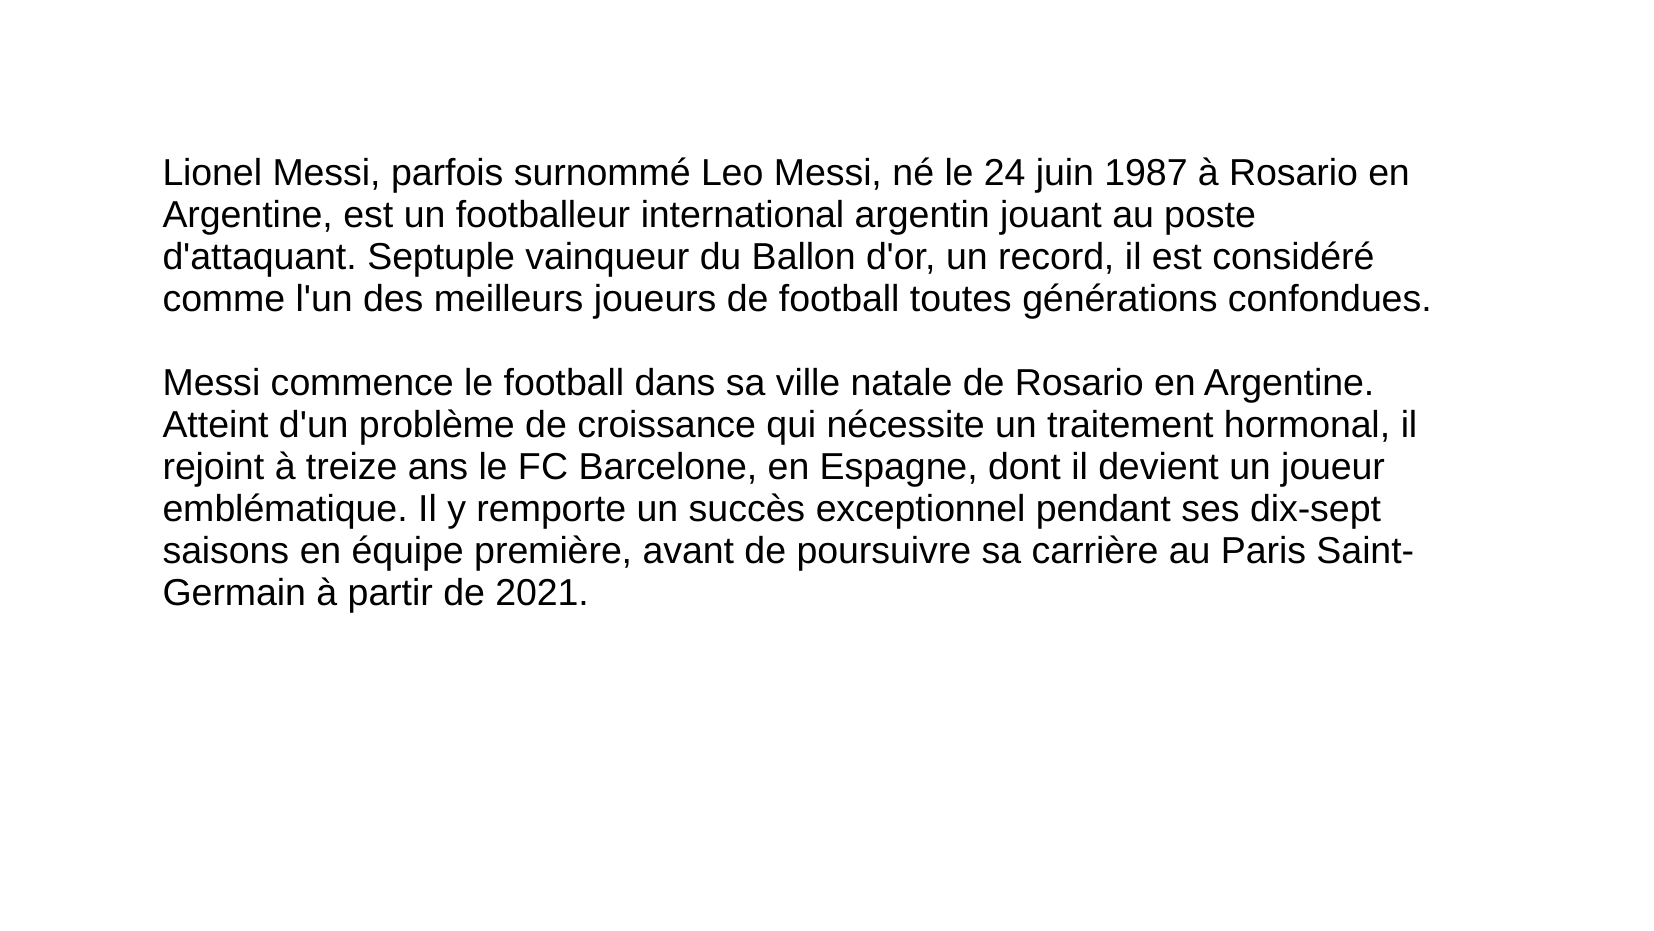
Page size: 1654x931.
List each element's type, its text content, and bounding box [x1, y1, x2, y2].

text_box Lionel Messi, parfois surnommé Leo Messi, né le 24 juin 1987 à Rosario en Argentine, est un footballeur international argentin jouant au poste d'attaquant. Septuple vainqueur du Ballon d'or, un record, il est considéré comme l'un des meilleurs joueurs de football toutes générations confondues. Messi commence le football dans sa ville natale de Rosario en Argentine. Atteint d'un problème de croissance qui nécessite un traitement hormonal, il rejoint à treize ans le FC Barcelone, en Espagne, dont il devient un joueur emblématique. Il y remporte un succès exceptionnel pendant ses dix-sept saisons en équipe première, avant de poursuivre sa carrière au Paris Saint-Germain à partir de 2021. [147, 144, 1454, 680]
